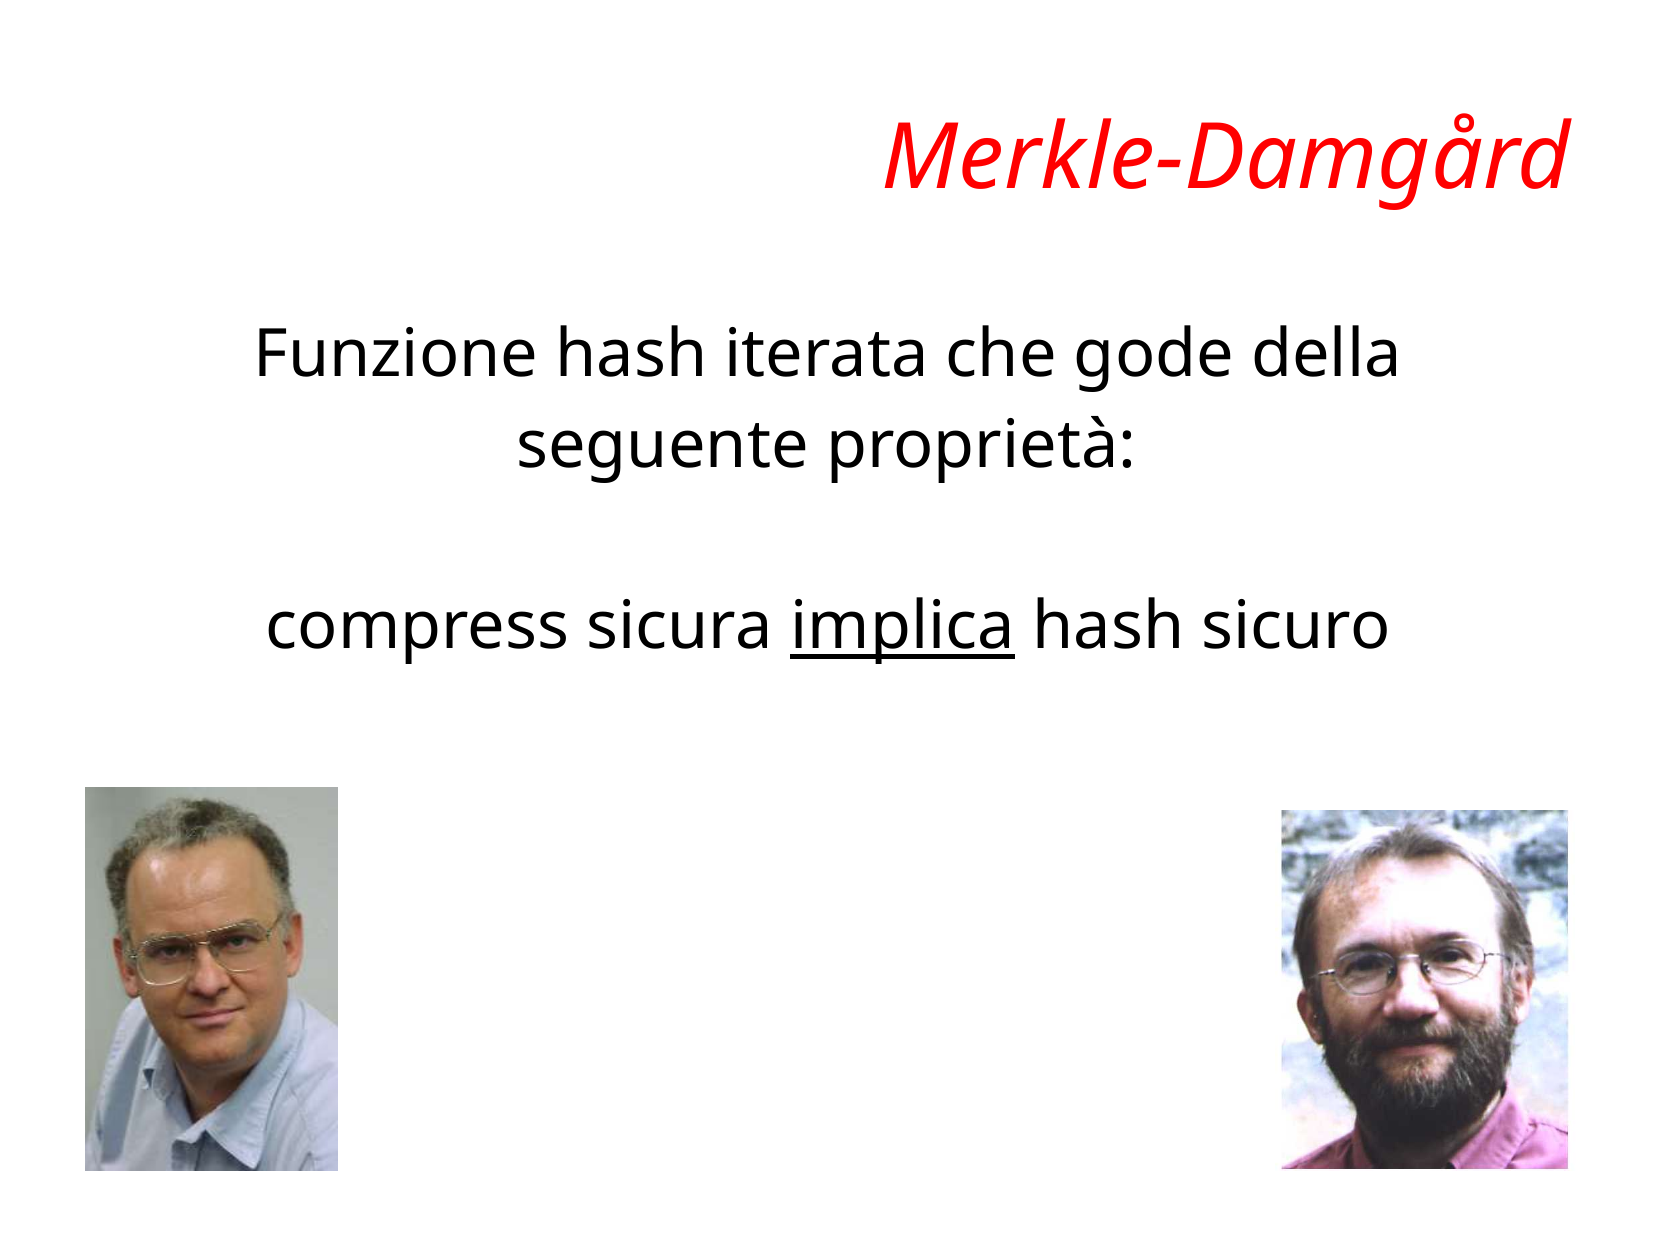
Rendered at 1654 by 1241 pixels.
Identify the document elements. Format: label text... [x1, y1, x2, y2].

text_box Funzione hash iterata che gode della seguente proprietà: compress sicura implica hash sicuro [82, 280, 1501, 694]
picture [1275, 810, 1576, 1171]
title Merkle-Damgård [82, 49, 1571, 257]
picture [85, 787, 338, 1171]
